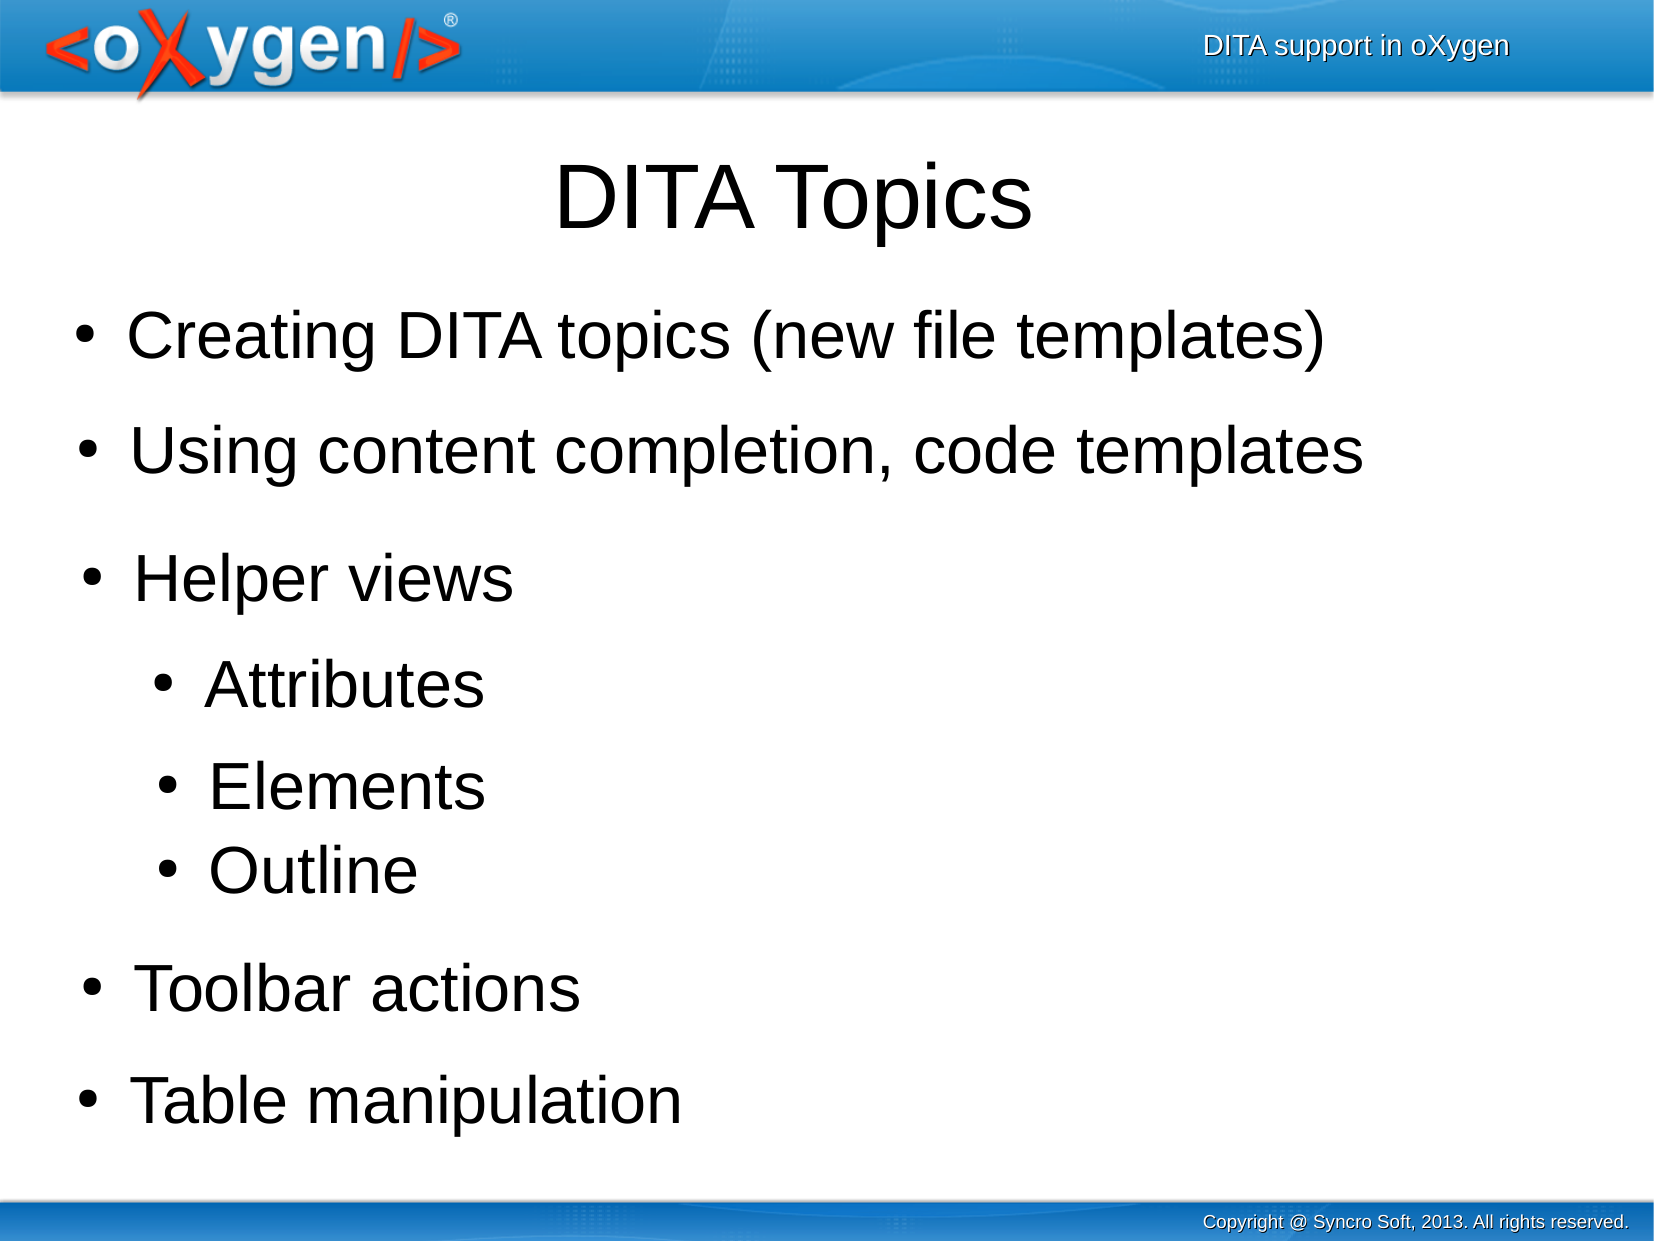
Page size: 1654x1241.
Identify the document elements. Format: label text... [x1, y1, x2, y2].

list Using content completion, code templates [58, 412, 1532, 511]
title DITA Topics [62, 93, 1551, 301]
list Creating DITA topics (new file templates) [55, 297, 1529, 396]
list Outline [138, 847, 1611, 931]
picture [0, 1195, 1654, 1241]
list Table manipulation [58, 1062, 1532, 1161]
list Toolbar actions [62, 950, 1536, 1049]
list Helper views [62, 540, 1536, 639]
picture [0, 0, 1654, 109]
list Elements [138, 748, 1611, 847]
list Attributes [133, 646, 1607, 745]
